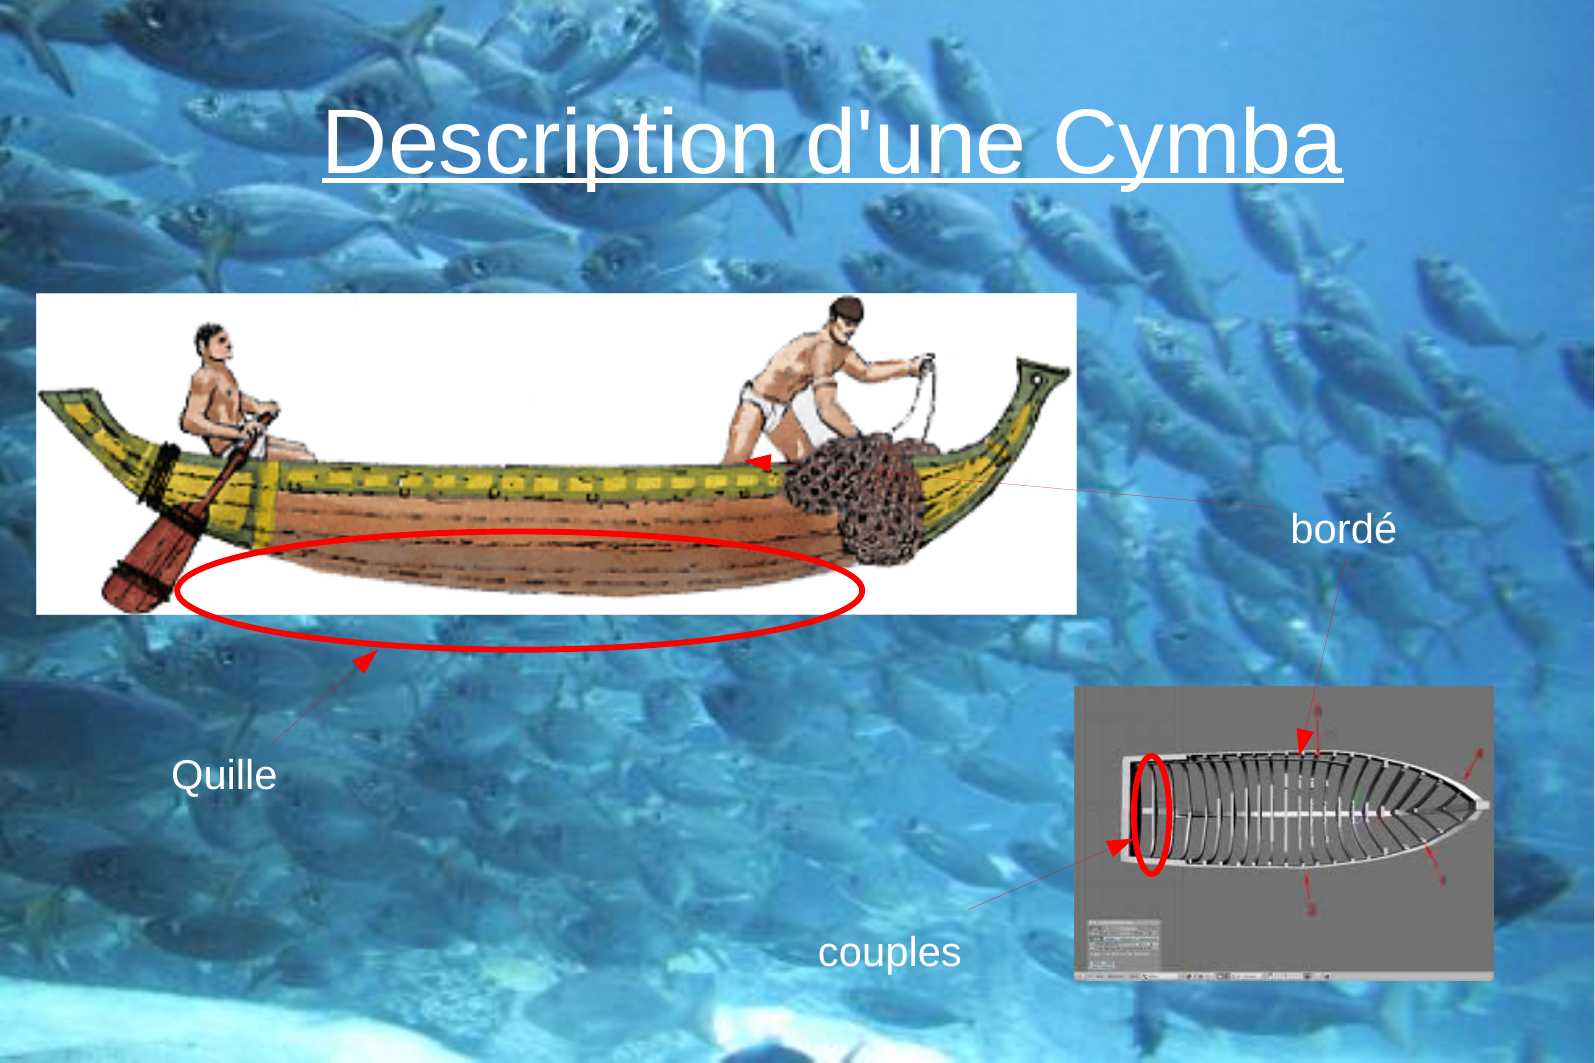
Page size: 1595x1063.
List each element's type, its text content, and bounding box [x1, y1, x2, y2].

text_box bordé [1275, 498, 1536, 560]
text_box Quille [23, 744, 426, 806]
text_box couples [803, 921, 1040, 983]
text_box Description d'une Cymba [307, 82, 1382, 201]
picture [0, 0, 1595, 1063]
